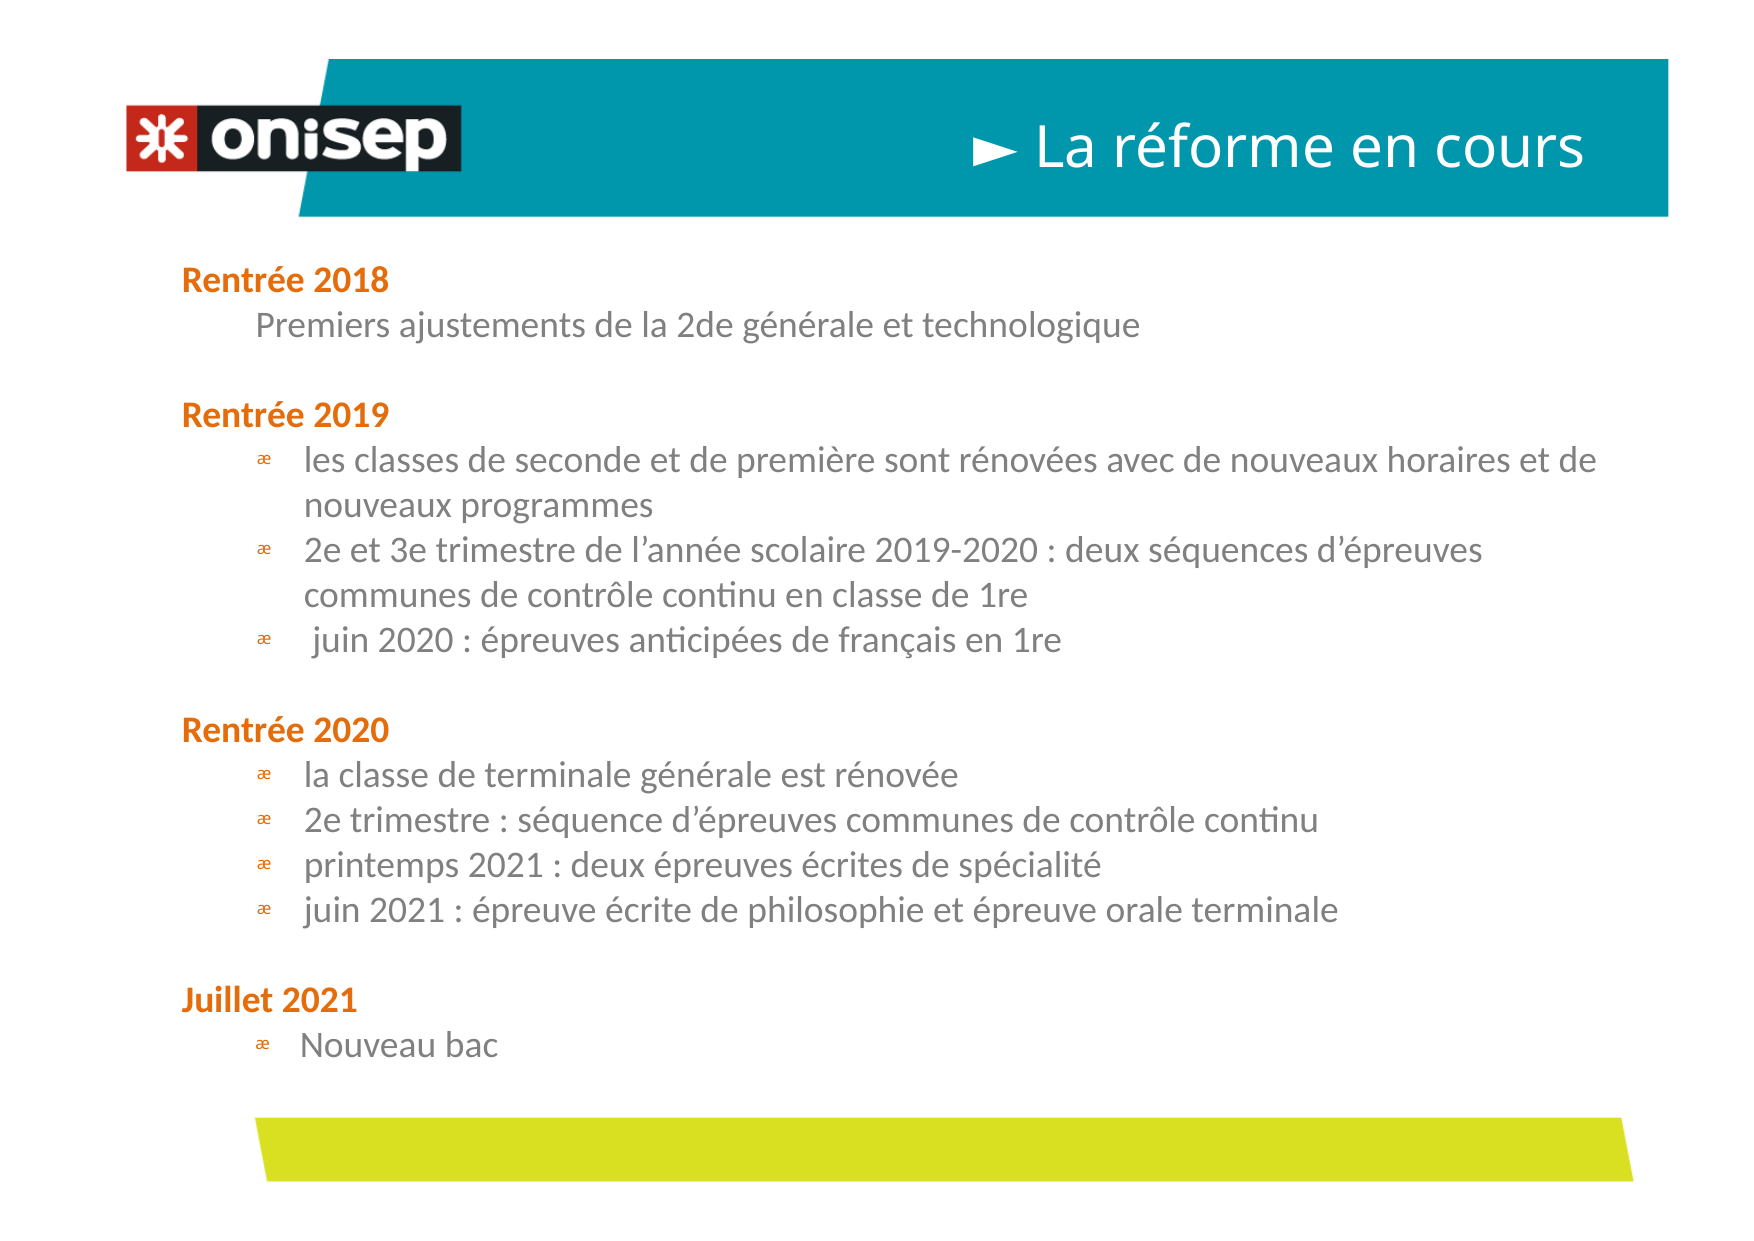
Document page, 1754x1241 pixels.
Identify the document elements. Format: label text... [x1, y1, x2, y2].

picture [59, 59, 1669, 1182]
text_box Rentrée 2018 Premiers ajustements de la 2de générale et technologique Rentrée 2019 les classes de seconde et de première sont rénovées avec de nouveaux horaires et de nouveaux programmes 2e et 3e trimestre de l’année scolaire 2019-2020 : deux séquences d’épreuves communes de contrôle continu en classe de 1re juin 2020 : épreuves anticipées de français en 1re Rentrée 2020 la classe de terminale générale est rénovée 2e trimestre : séquence d’épreuves communes de contrôle continu printemps 2021 : deux épreuves écrites de spécialité juin 2021 : épreuve écrite de philosophie et épreuve orale terminale Juillet 2021 Nouveau bac [167, 247, 1631, 1079]
text_box ► La réforme en cours [474, 101, 1601, 188]
